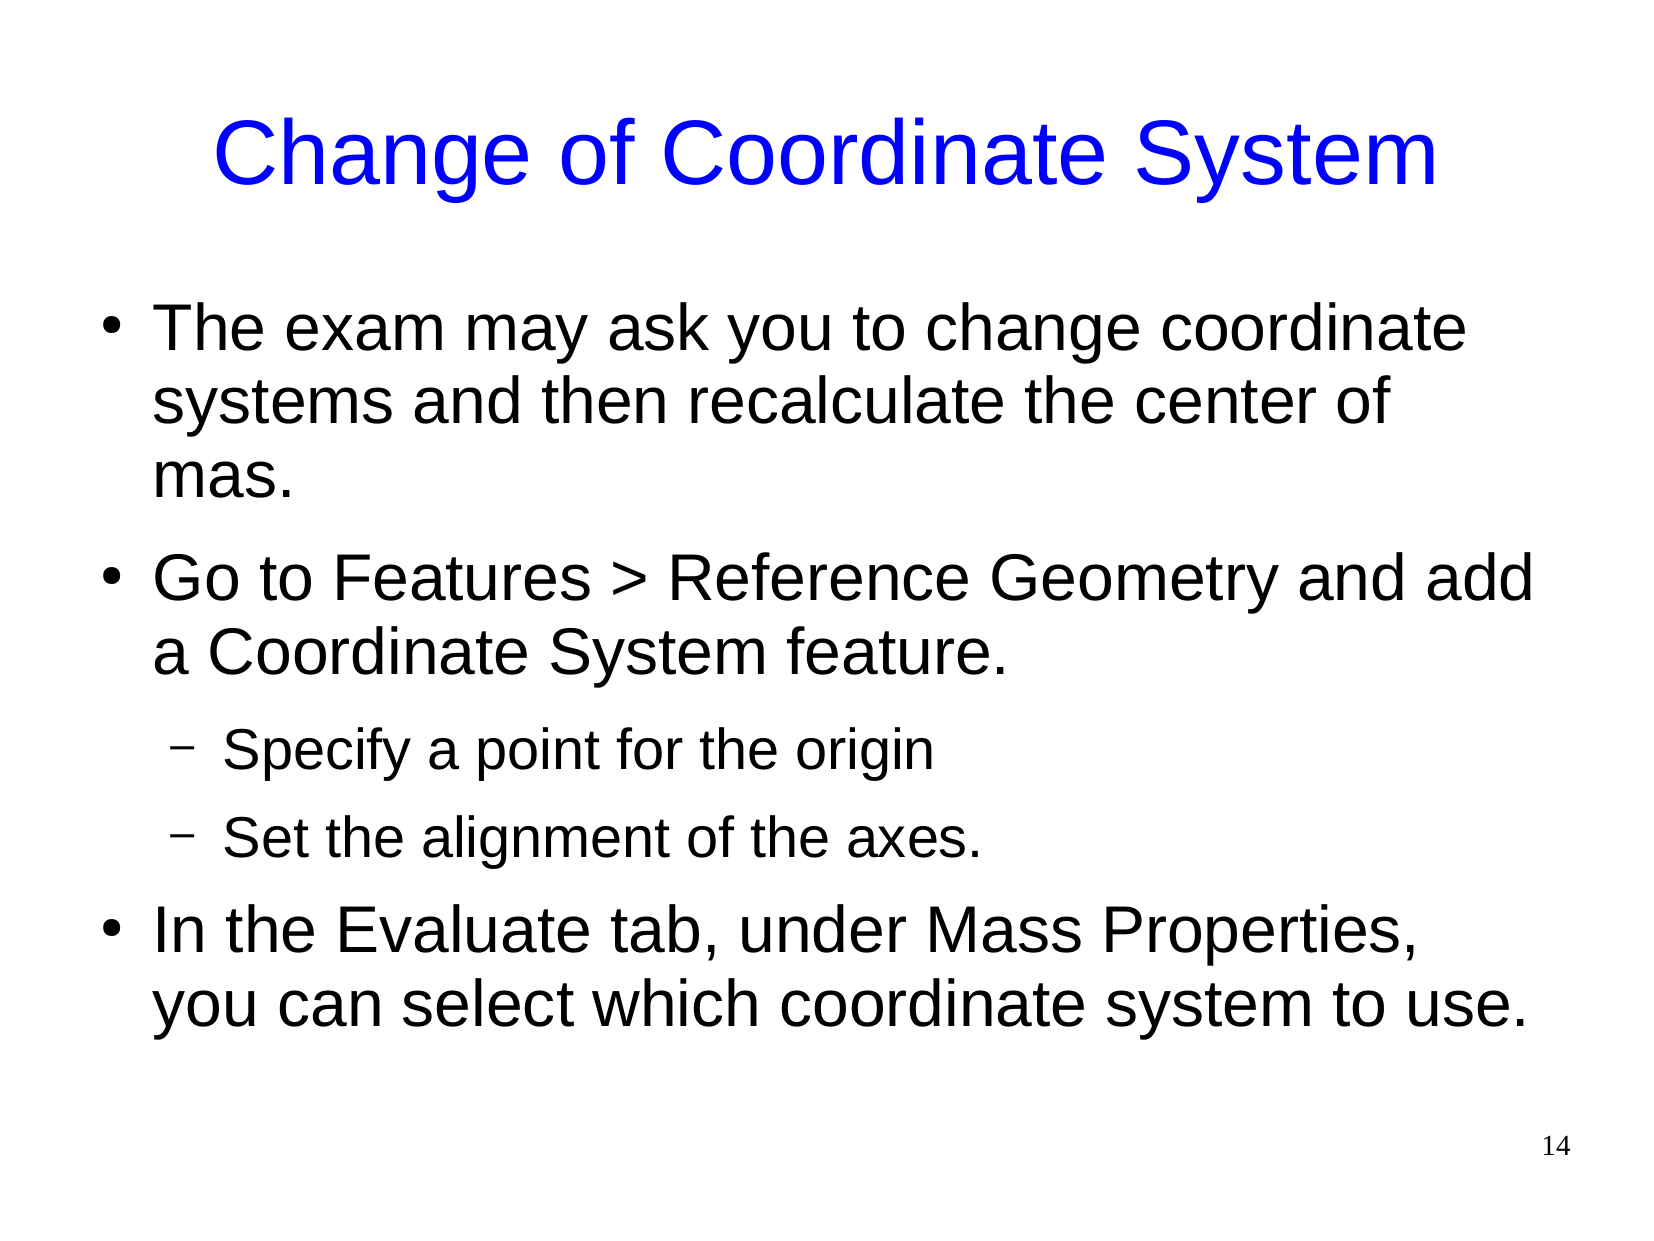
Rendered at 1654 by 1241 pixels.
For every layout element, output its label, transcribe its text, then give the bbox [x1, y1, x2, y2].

list The exam may ask you to change coordinate systems and then recalculate the center of mas. Go to Features > Reference Geometry and add a Coordinate System feature. Specify a point for the origin Set the alignment of the axes. In the Evaluate tab, under Mass Properties, you can select which coordinate system to use. [82, 290, 1538, 1124]
title Change of Coordinate System [82, 49, 1571, 257]
